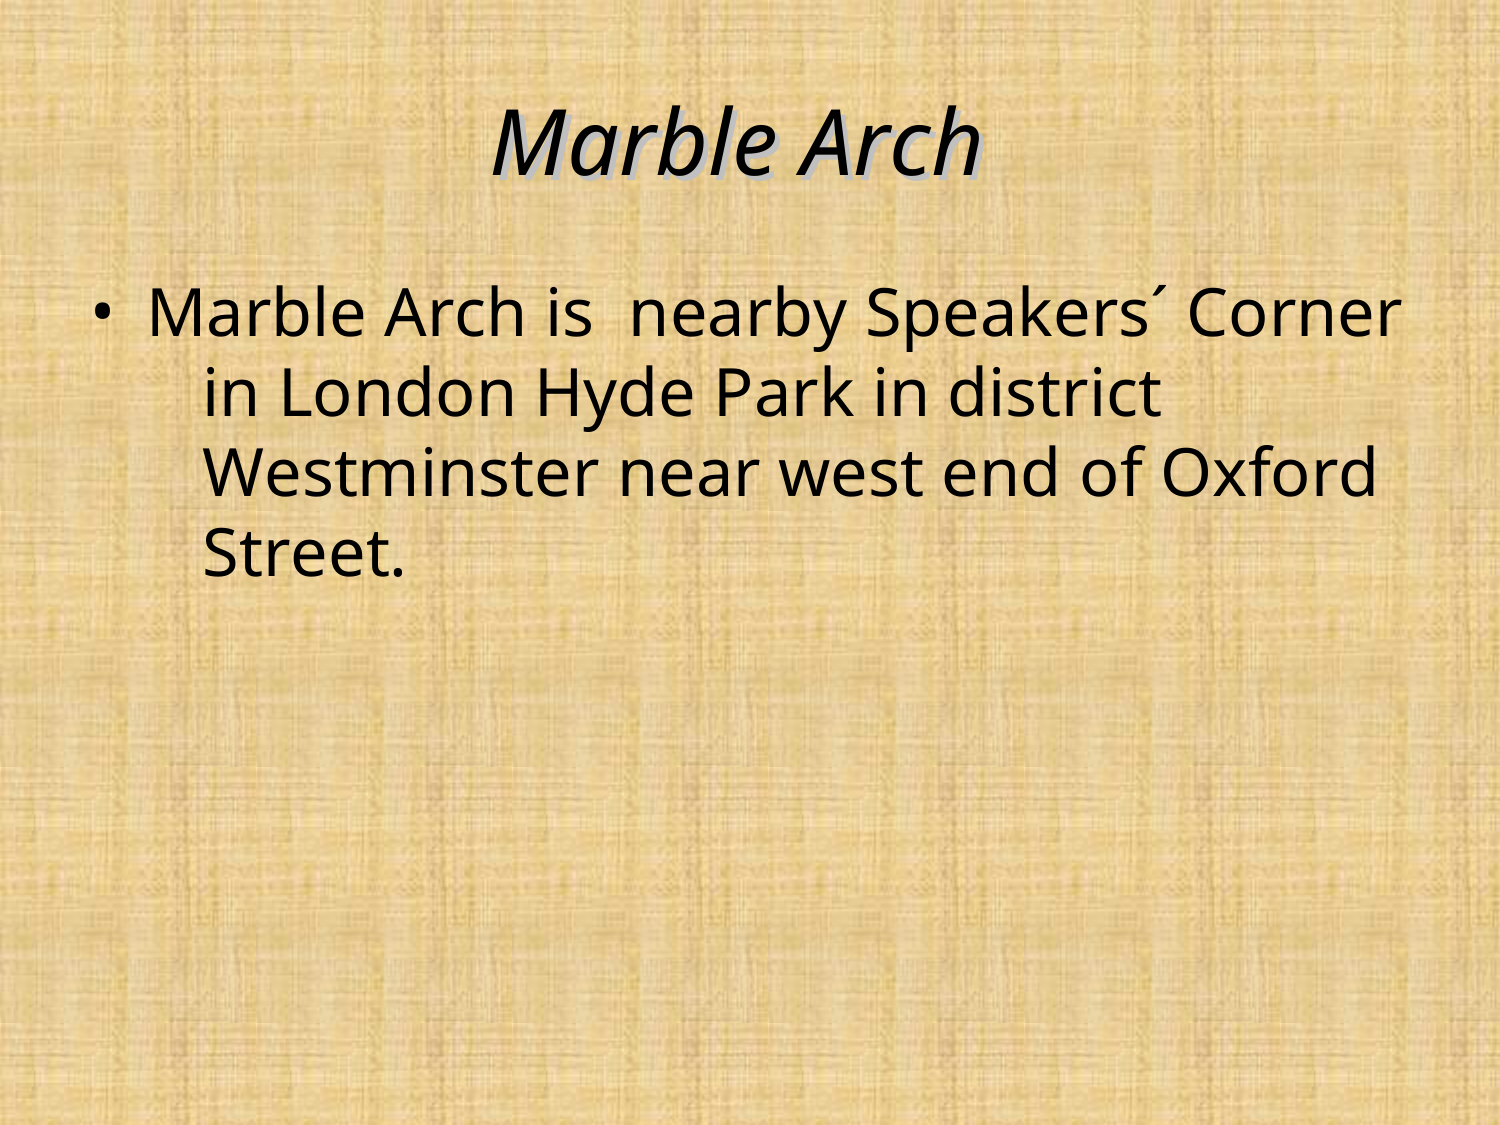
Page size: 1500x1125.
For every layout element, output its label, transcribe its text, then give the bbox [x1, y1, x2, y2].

title Marble Arch [75, 45, 1426, 233]
list Marble Arch is nearby Speakers´ Corner in London Hyde Park in district Westminster near west end of Oxford Street. [75, 262, 1426, 1005]
